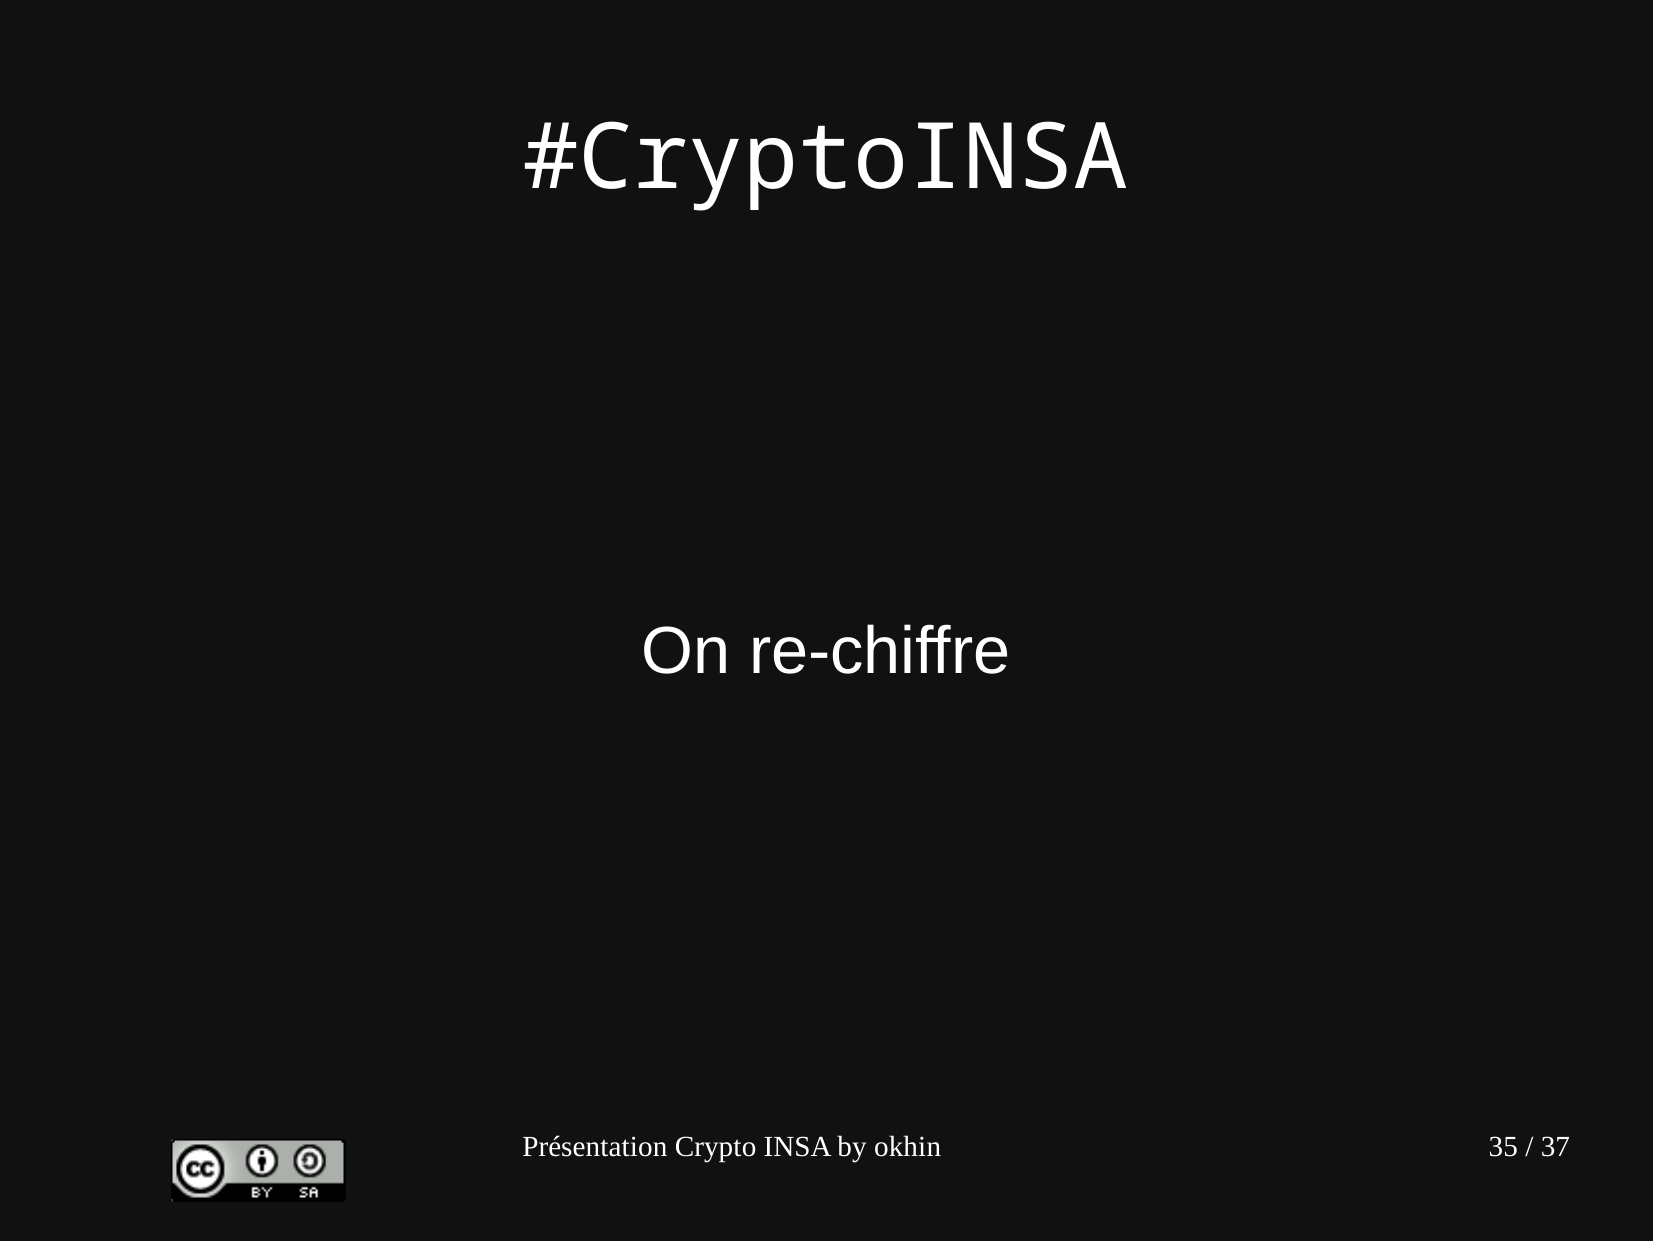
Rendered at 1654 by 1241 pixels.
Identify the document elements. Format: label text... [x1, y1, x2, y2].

picture [171, 1139, 346, 1202]
title #CryptoINSA [82, 49, 1571, 257]
subtitle On re-chiffre [82, 290, 1571, 1010]
